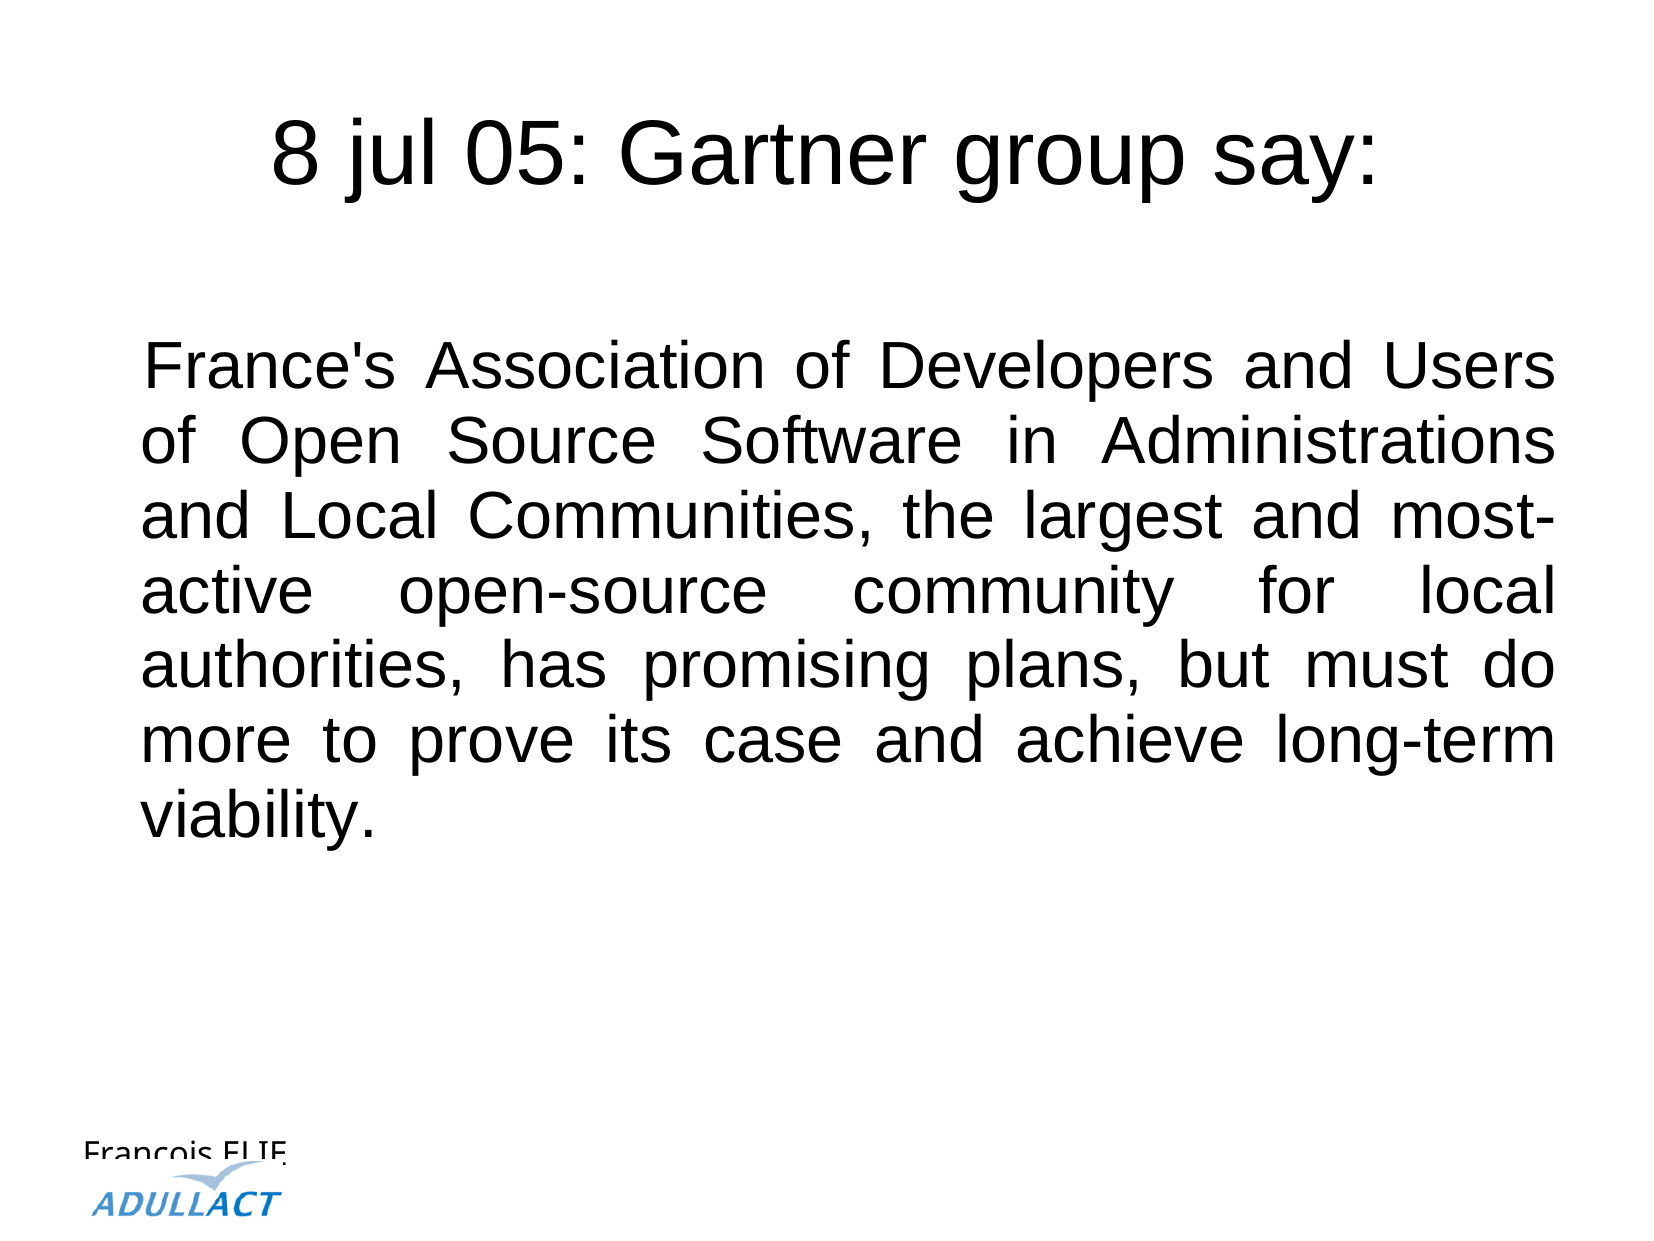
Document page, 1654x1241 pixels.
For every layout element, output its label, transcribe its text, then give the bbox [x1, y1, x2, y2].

picture [82, 1159, 283, 1221]
list France's Association of Developers and Users of Open Source Software in Administrations and Local Communities, the largest and most-active open-source community for local authorities, has promising plans, but must do more to prove its case and achieve long-term viability. [69, 328, 1559, 1147]
title 8 jul 05: Gartner group say: [82, 49, 1571, 257]
